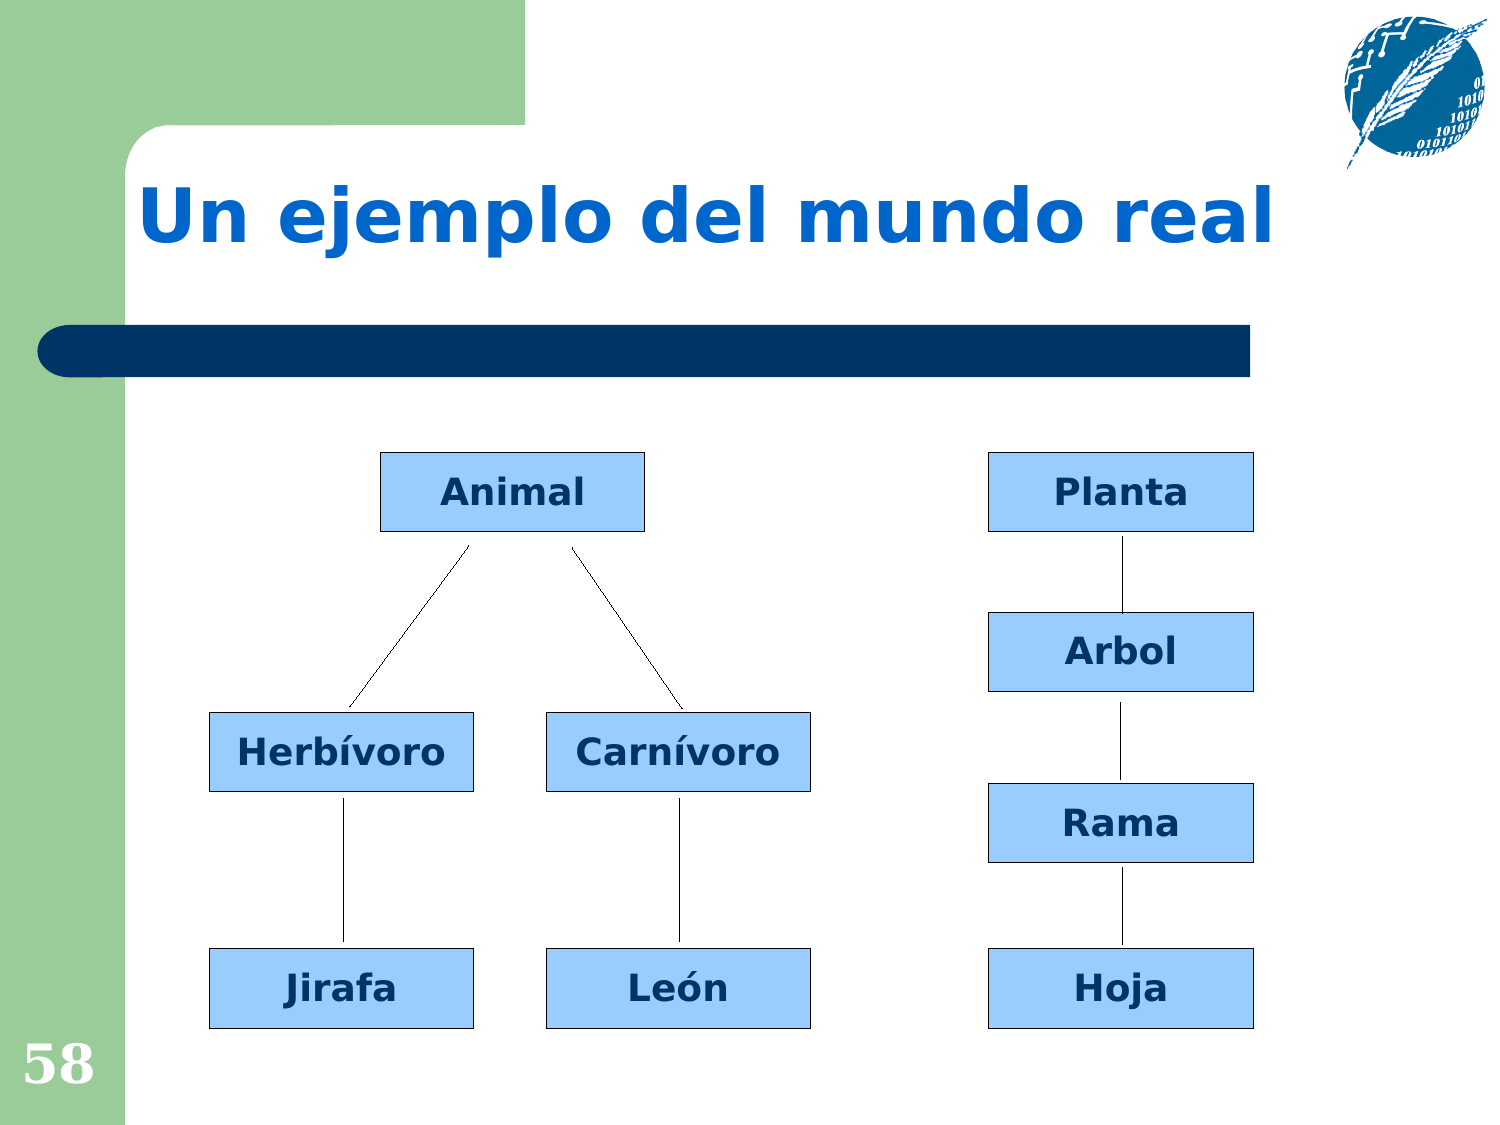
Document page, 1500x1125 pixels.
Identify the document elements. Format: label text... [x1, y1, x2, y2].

text_box León [546, 948, 811, 1029]
text_box Jirafa [209, 948, 474, 1029]
picture [1433, 139, 1440, 147]
text_box Carnívoro [546, 712, 811, 792]
text_box Rama [988, 783, 1254, 863]
text_box Herbívoro [209, 712, 474, 792]
picture [1341, 15, 1487, 172]
text_box Hoja [988, 948, 1254, 1029]
text_box Arbol [988, 612, 1254, 692]
text_box Animal [380, 452, 645, 532]
text_box Planta [988, 452, 1254, 532]
picture [1416, 140, 1425, 149]
title Un ejemplo del mundo real [136, 136, 1414, 301]
picture [1427, 138, 1431, 148]
picture [1436, 127, 1450, 136]
list [135, 391, 1398, 1124]
